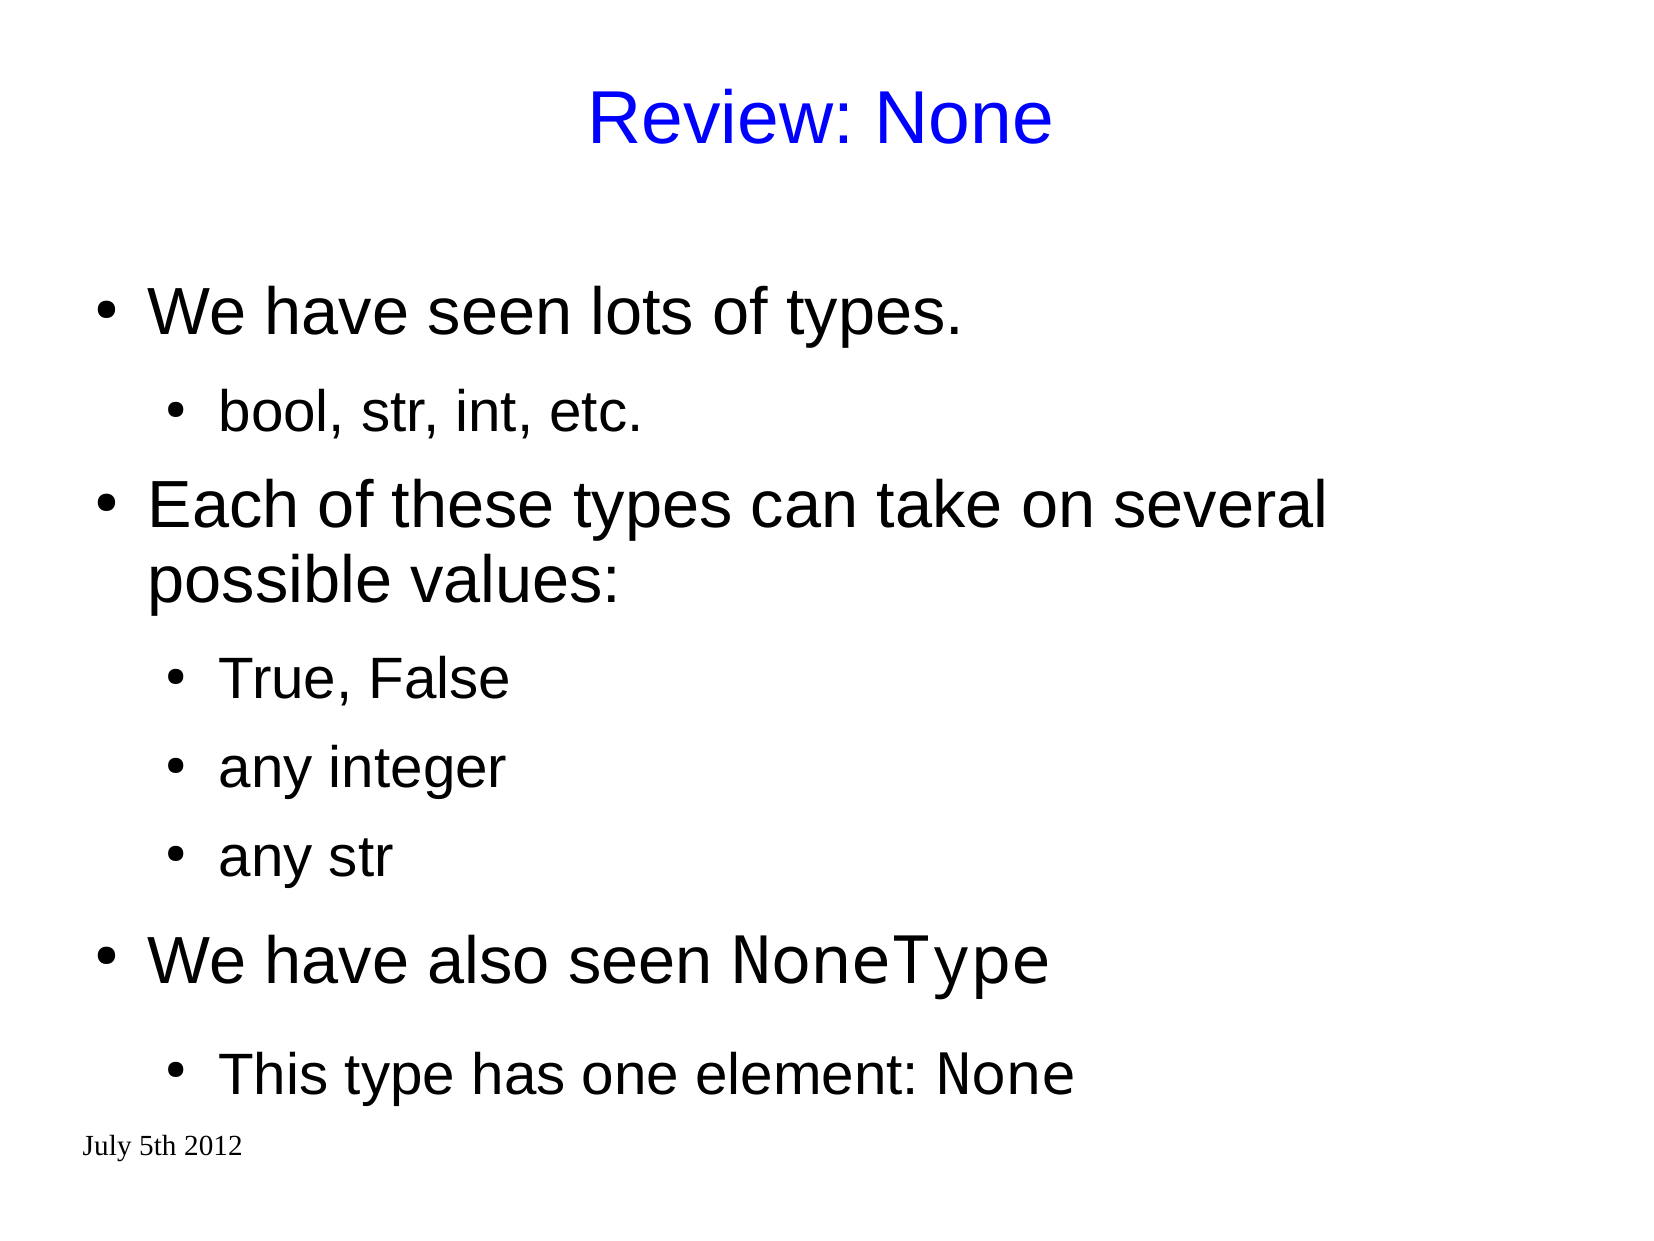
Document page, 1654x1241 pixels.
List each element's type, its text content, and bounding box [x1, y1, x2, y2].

title Review: None [76, 58, 1565, 178]
list We have seen lots of types. bool, str, int, etc. Each of these types can take on several possible values: True, False any integer any str We have also seen NoneType This type has one element: None [76, 274, 1565, 1093]
